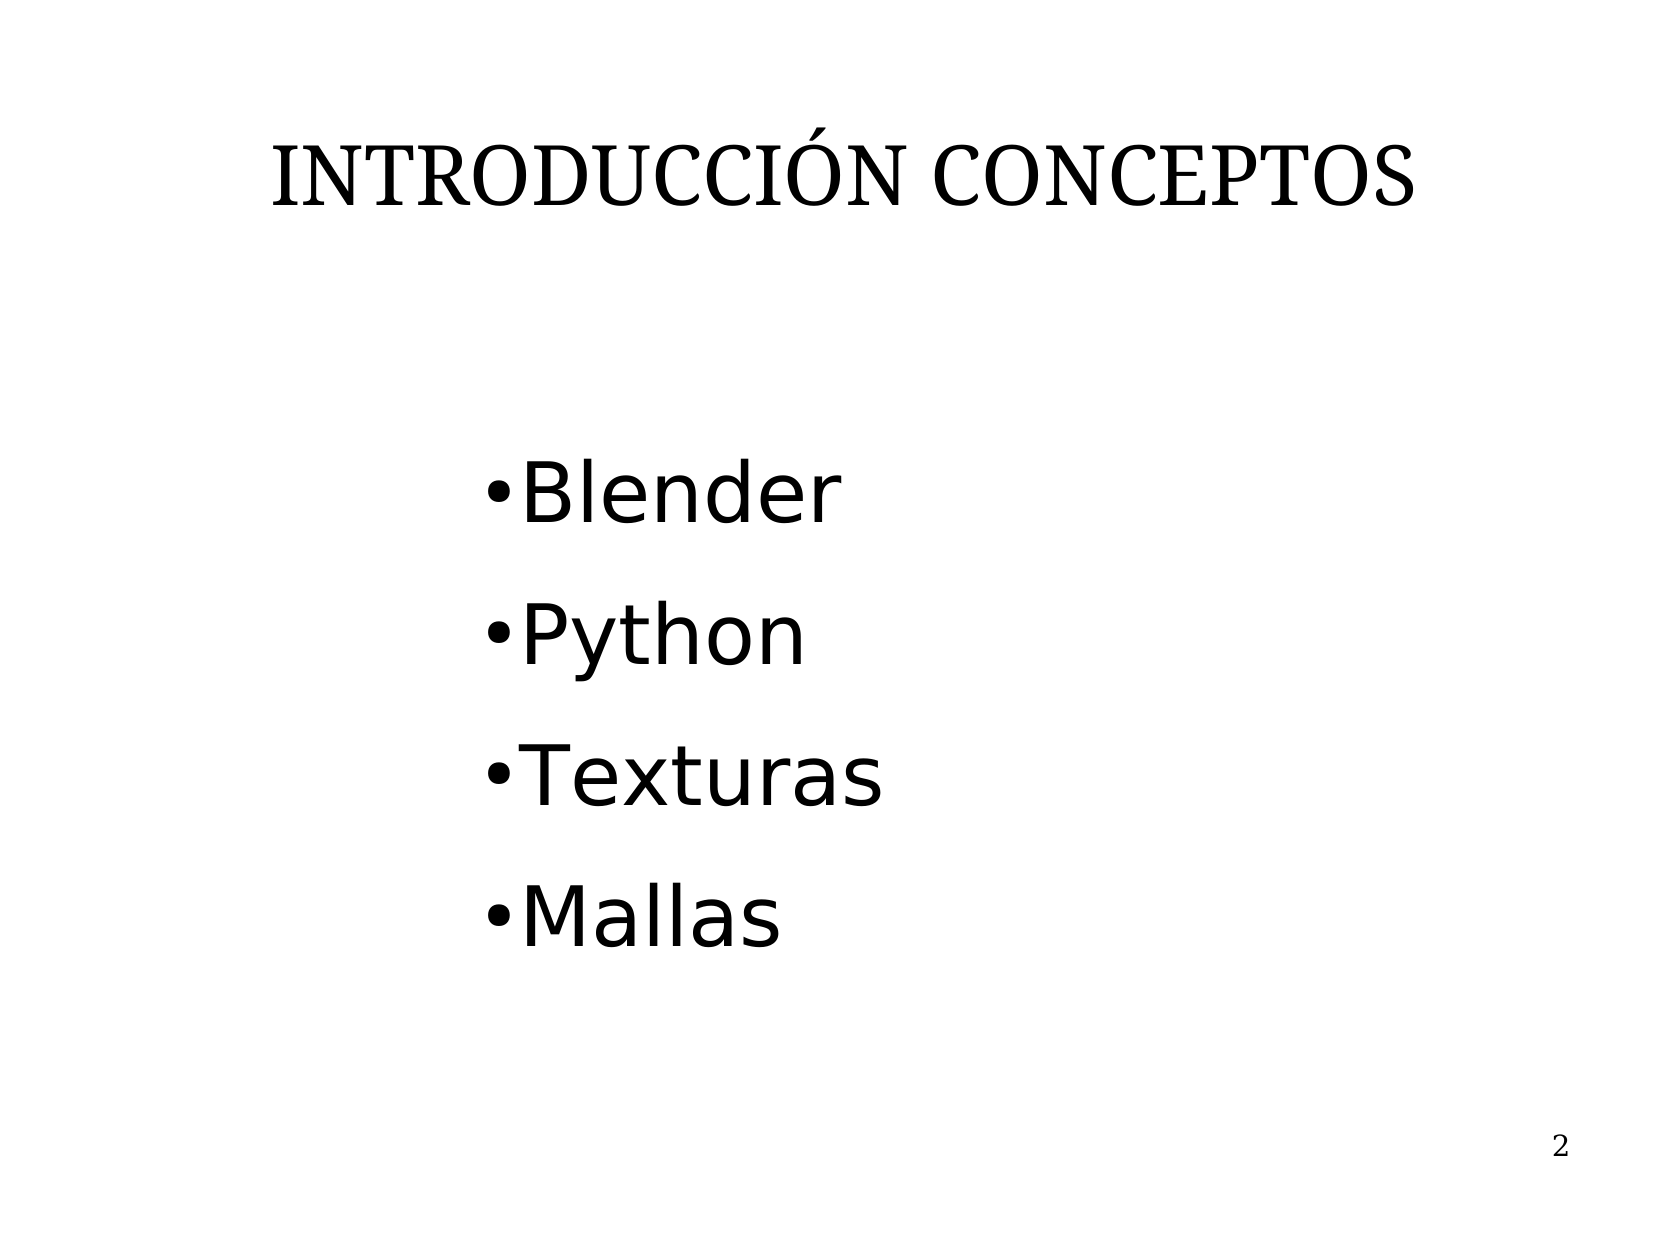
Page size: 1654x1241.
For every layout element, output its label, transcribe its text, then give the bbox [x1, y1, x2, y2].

subtitle Blender Python Texturas Mallas [413, 297, 1571, 1117]
title INTRODUCCIÓN CONCEPTOS [82, 18, 1571, 288]
